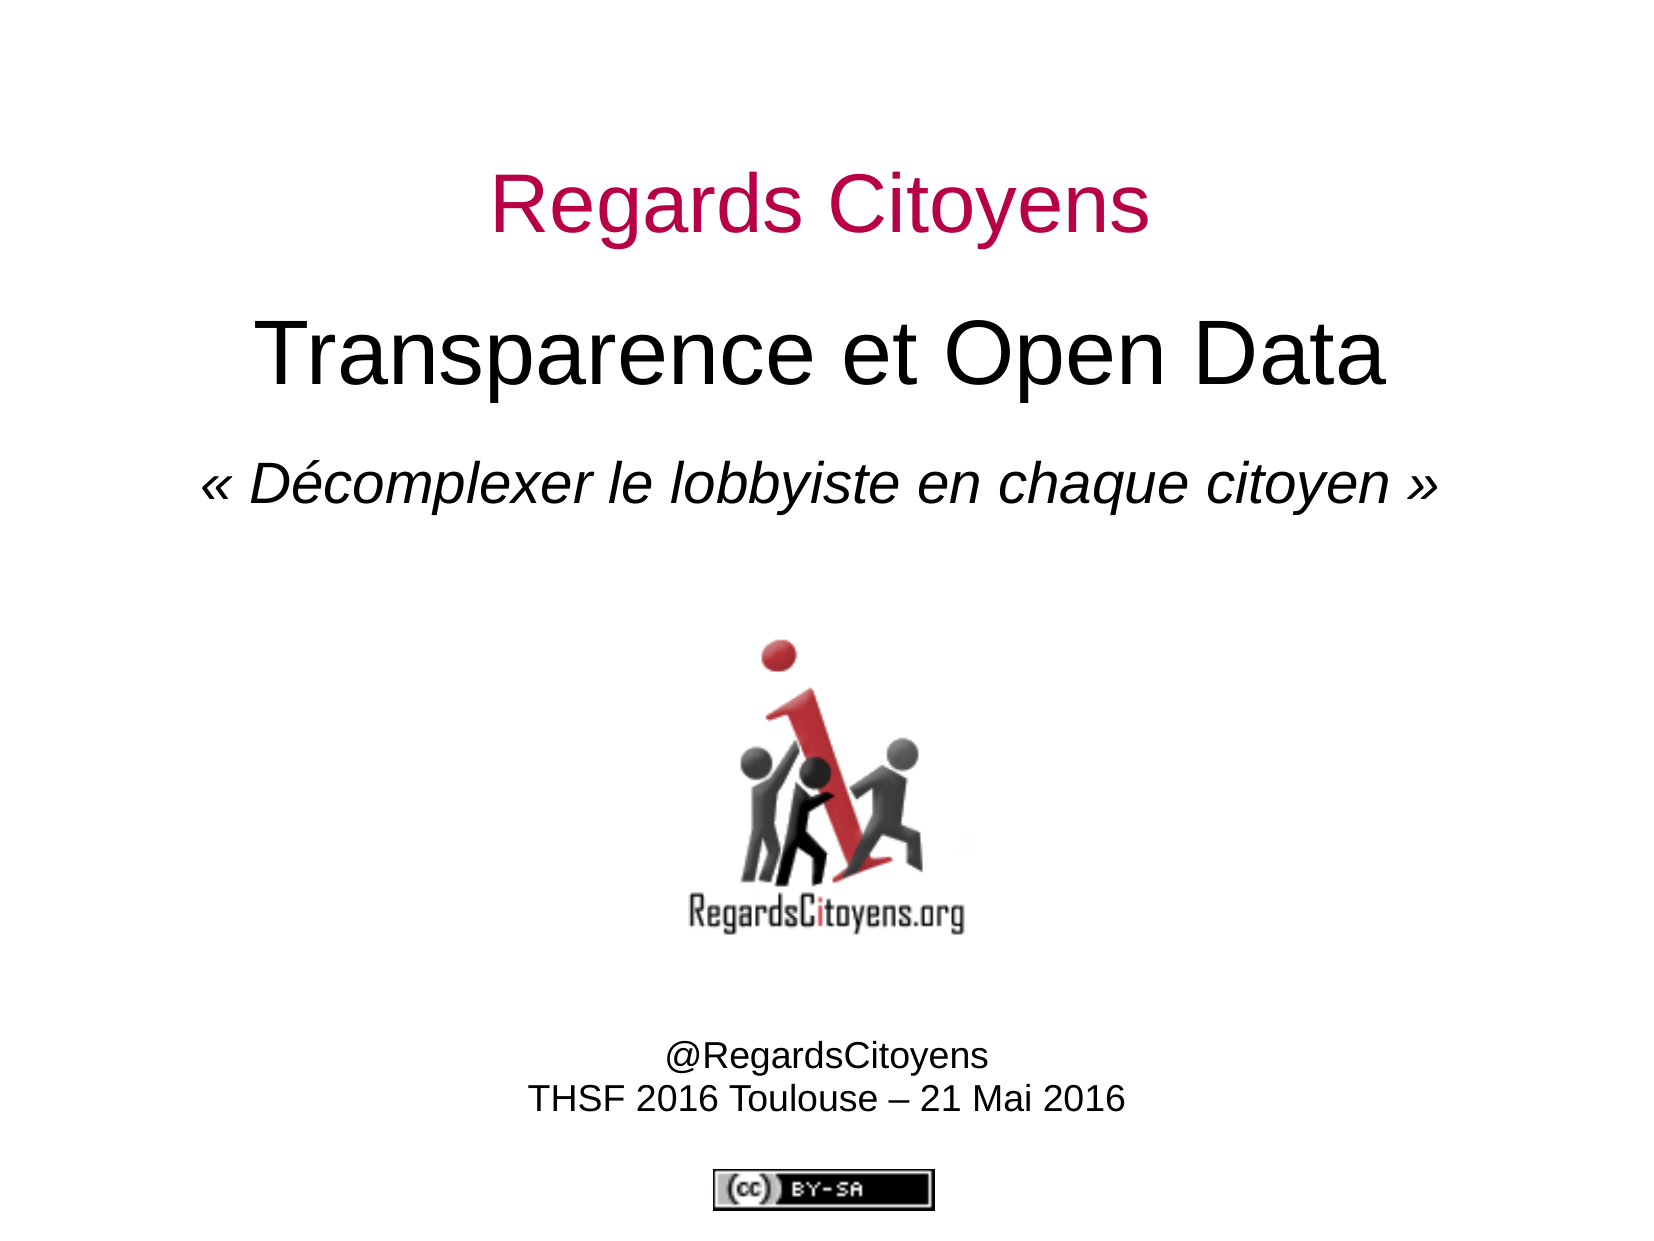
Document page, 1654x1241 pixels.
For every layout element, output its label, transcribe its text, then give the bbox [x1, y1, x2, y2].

title Regards Citoyens Transparence et Open Data « Décomplexer le lobbyiste en chaque citoyen » [76, 142, 1565, 530]
text_box @RegardsCitoyens THSF 2016 Toulouse – 21 Mai 2016 [0, 1027, 1654, 1127]
picture [713, 1169, 935, 1211]
picture [683, 626, 971, 939]
